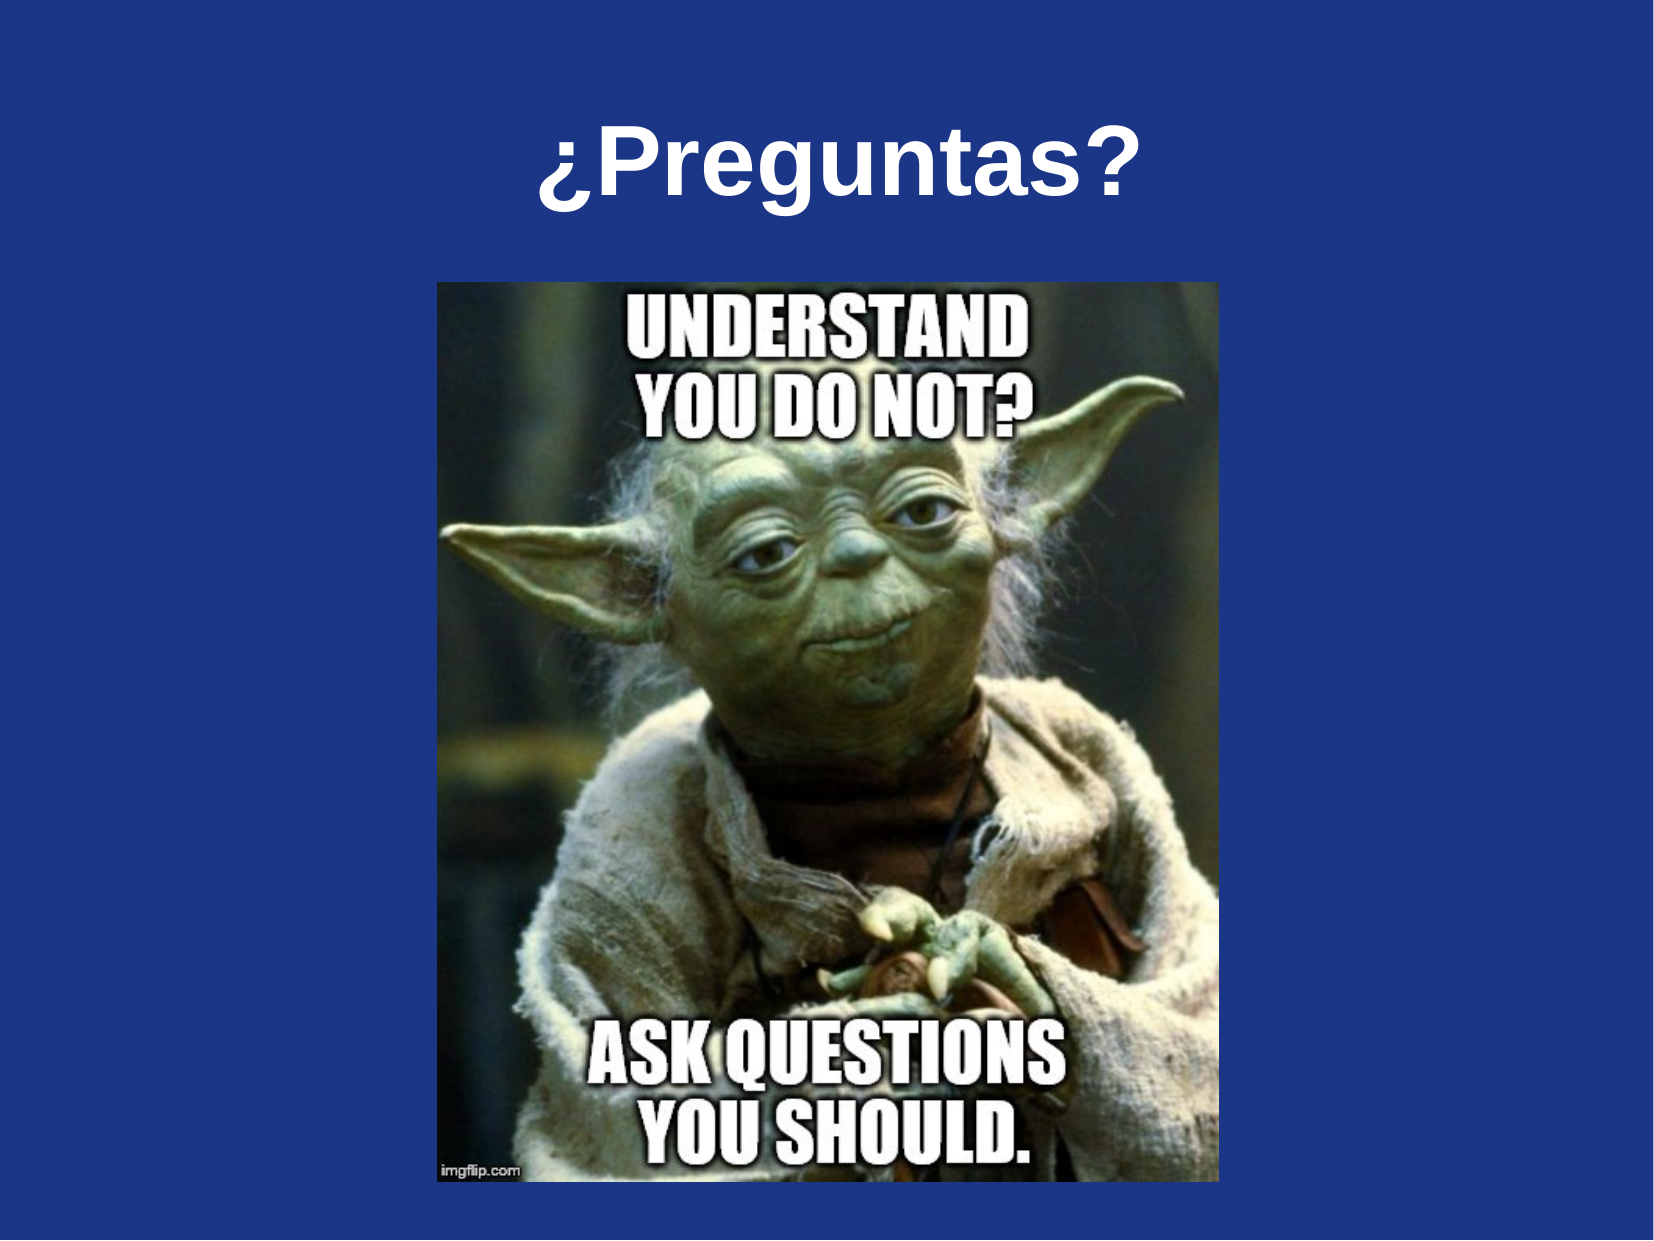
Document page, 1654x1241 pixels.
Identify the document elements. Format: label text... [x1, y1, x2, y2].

picture [437, 282, 1219, 1182]
text_box ¿Preguntas? [519, 97, 1160, 225]
